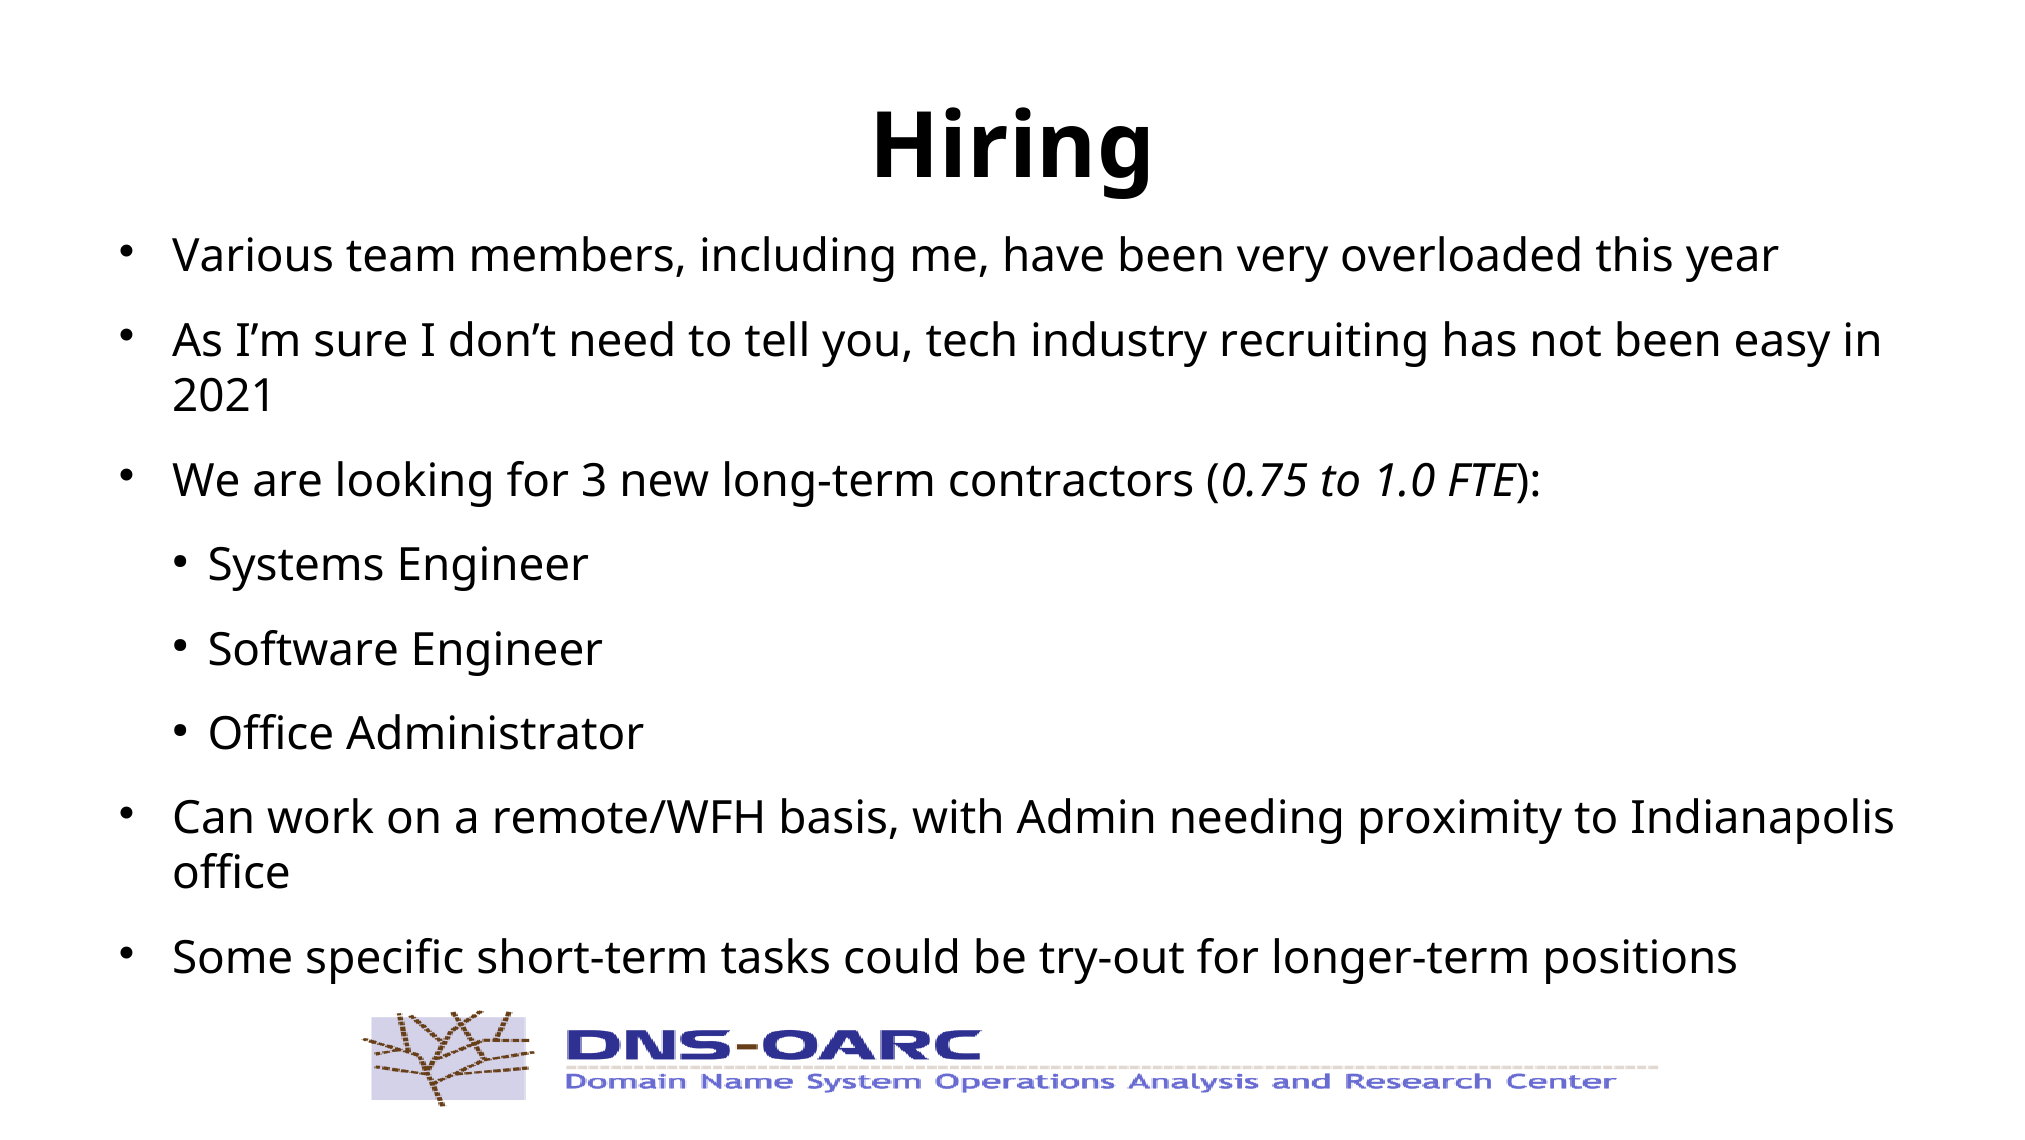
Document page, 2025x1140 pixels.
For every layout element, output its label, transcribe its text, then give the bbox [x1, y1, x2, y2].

text_box Various team members, including me, have been very overloaded this year As I’m sure I don’t need to tell you, tech industry recruiting has not been easy in 2021 We are looking for 3 new long-term contractors (0.75 to 1.0 FTE): Systems Engineer Software Engineer Office Administrator Can work on a remote/WFH basis, with Admin needing proximity to Indianapolis office Some specific short-term tasks could be try-out for longer-term positions [101, 226, 1924, 924]
text_box Hiring [101, 45, 1924, 226]
picture [289, 1004, 1700, 1113]
